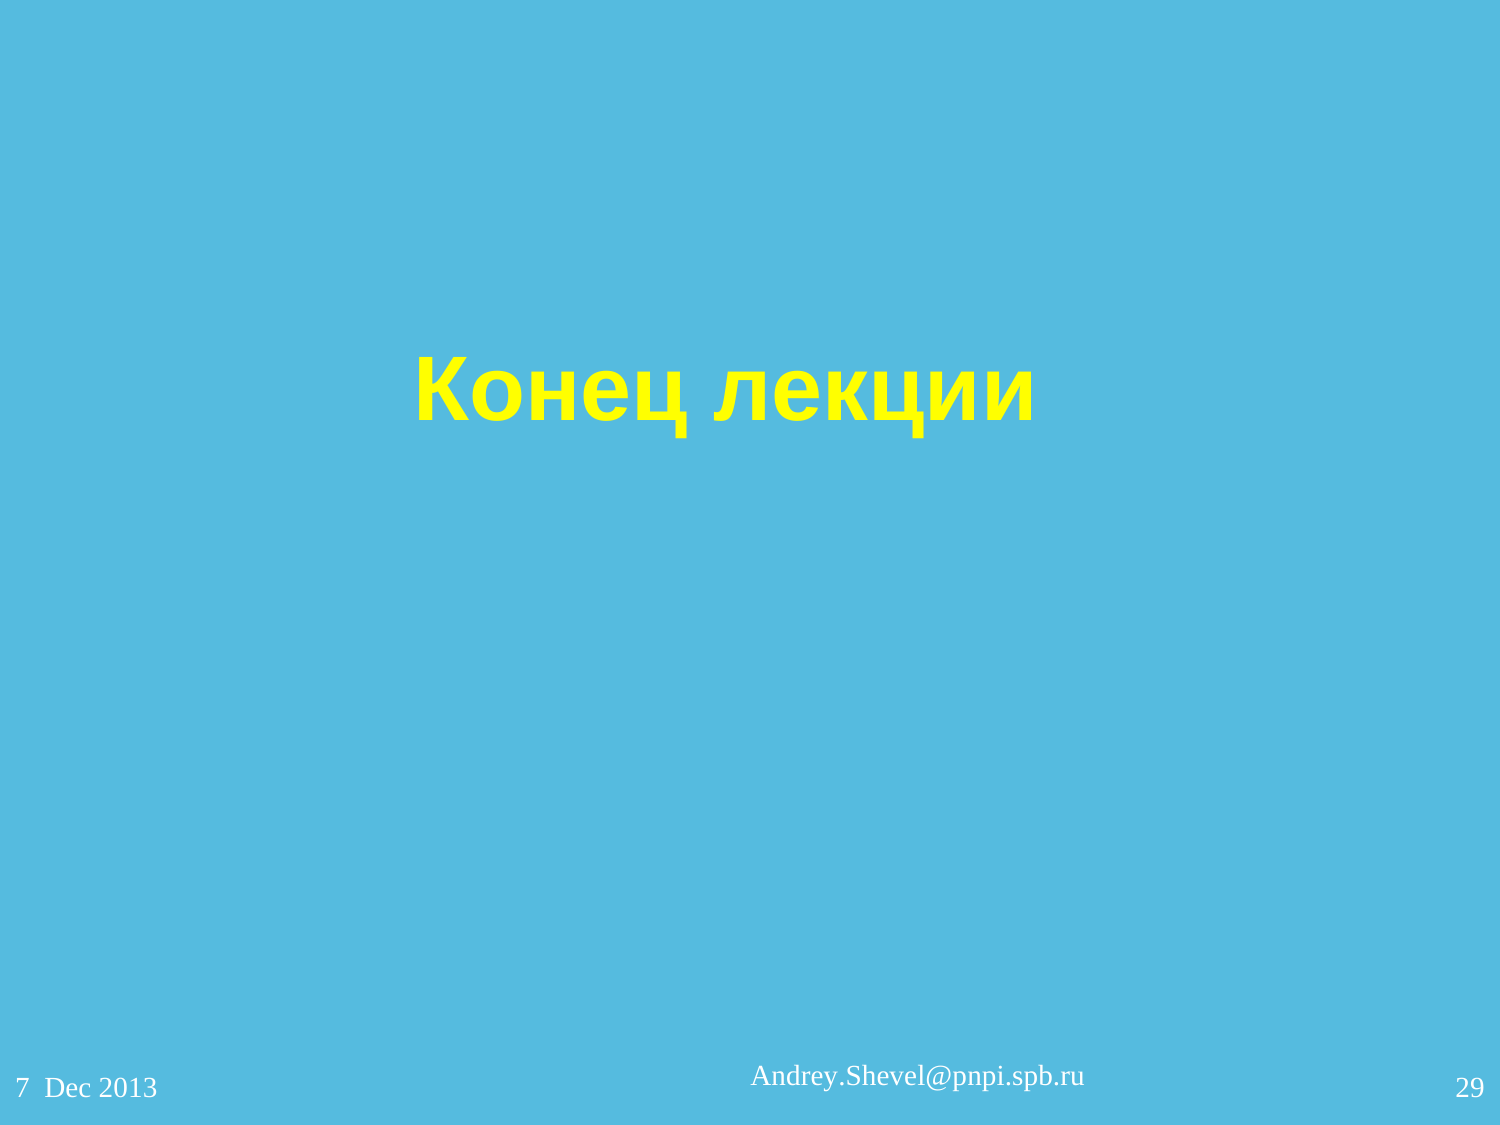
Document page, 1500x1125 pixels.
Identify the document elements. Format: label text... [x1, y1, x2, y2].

title Конец лекции [88, 215, 1364, 562]
